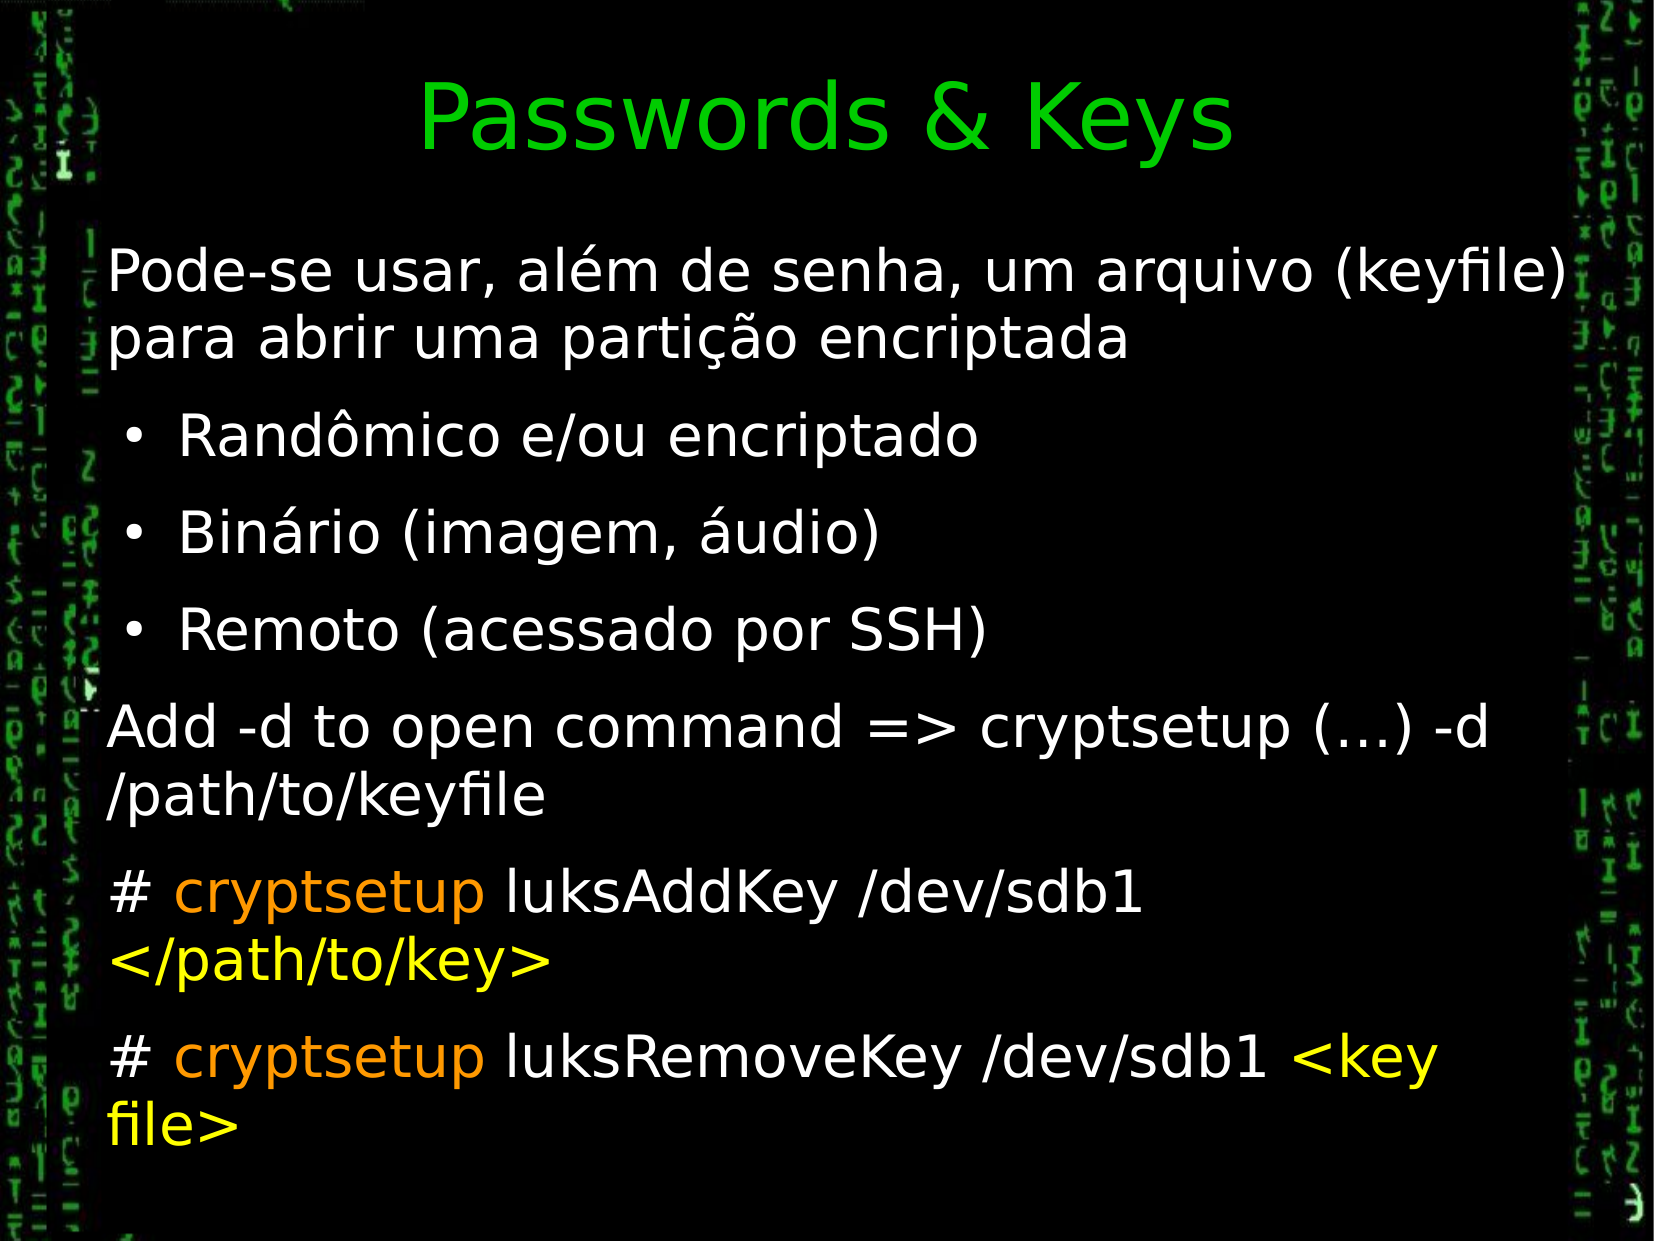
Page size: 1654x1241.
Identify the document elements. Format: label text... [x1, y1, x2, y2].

list Pode-se usar, além de senha, um arquivo (keyfile) para abrir uma partição encriptada Randômico e/ou encriptado Binário (imagem, áudio) Remoto (acessado por SSH) Add -d to open command => cryptsetup (…) -d /path/to/keyfile # cryptsetup luksAddKey /dev/sdb1 </path/to/key> # cryptsetup luksRemoveKey /dev/sdb1 <key file> [106, 237, 1595, 1186]
picture [0, 0, 1654, 1241]
title Passwords & Keys [82, 13, 1571, 222]
